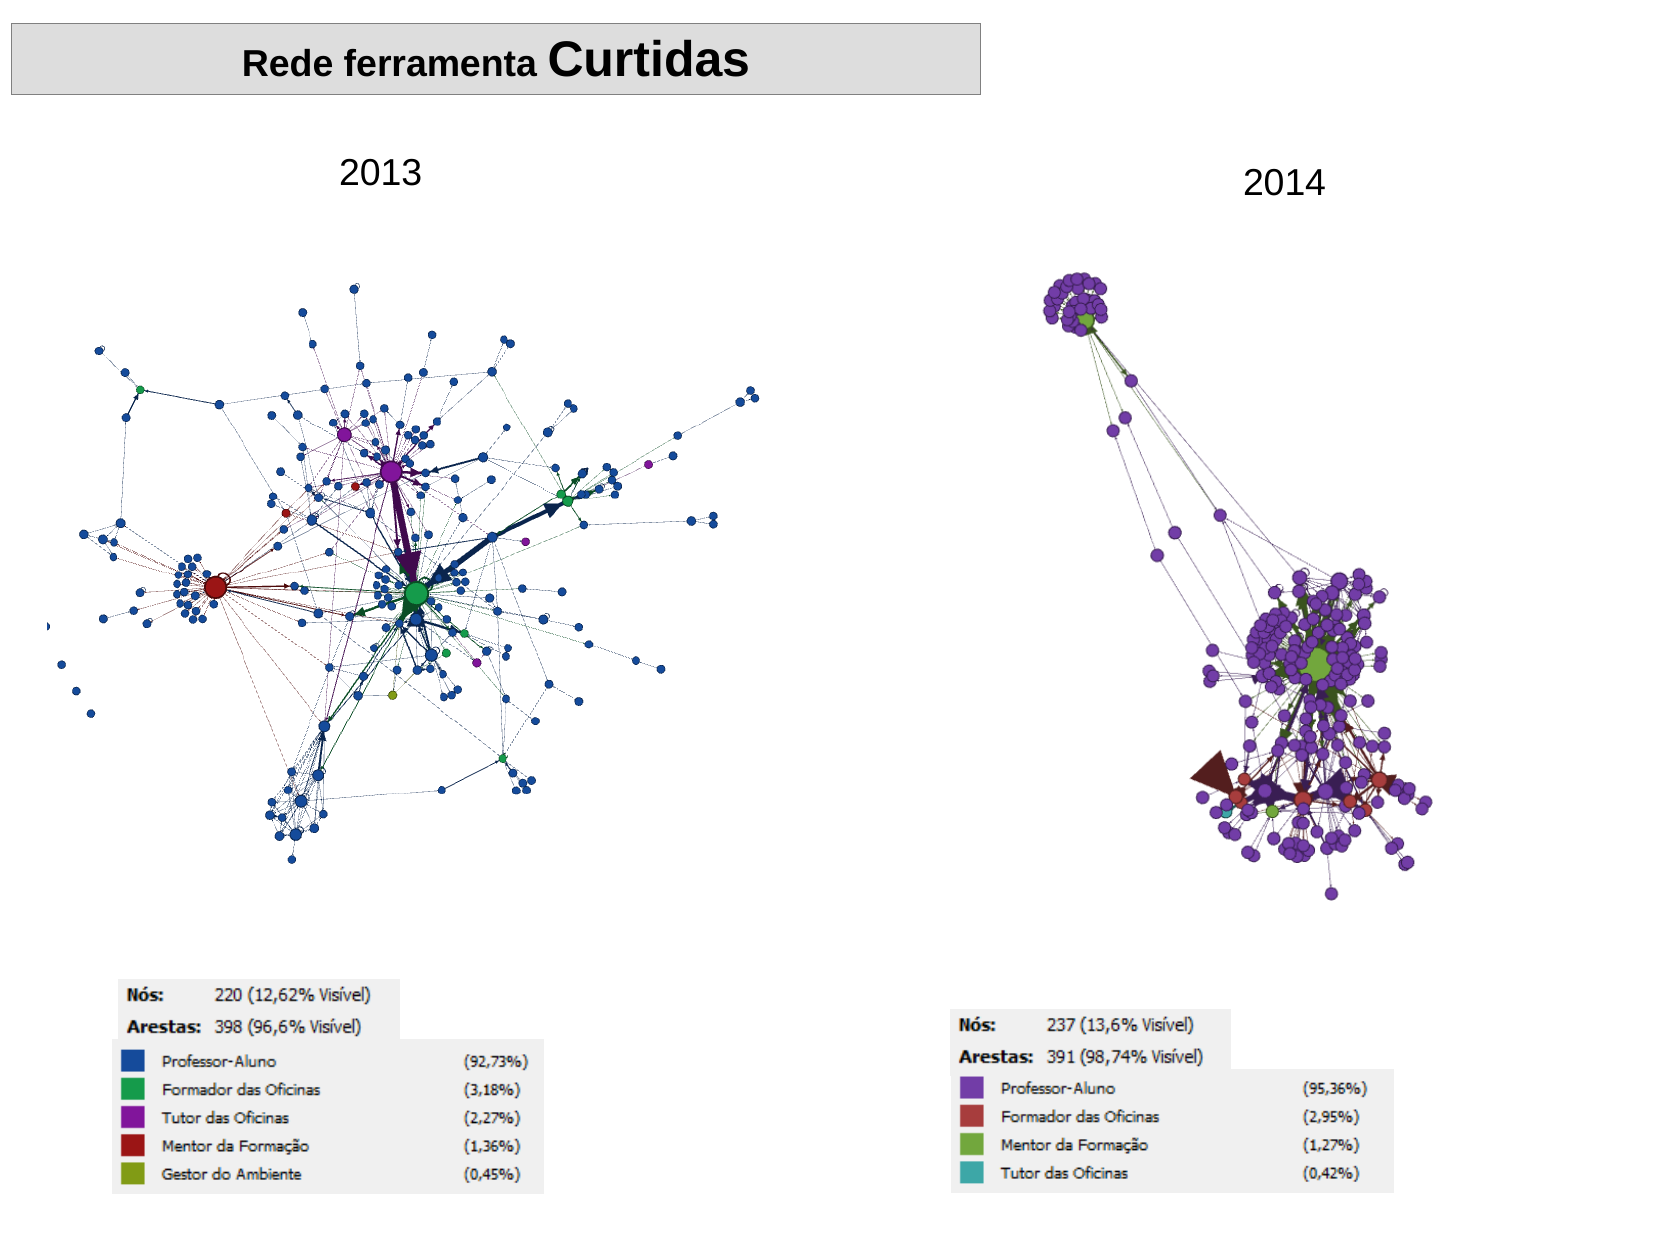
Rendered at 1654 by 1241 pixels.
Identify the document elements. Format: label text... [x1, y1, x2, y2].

text_box 2014 [1228, 153, 1341, 211]
picture [1015, 258, 1442, 910]
picture [112, 979, 544, 1194]
text_box Rede ferramenta Curtidas [11, 23, 981, 95]
picture [47, 278, 768, 867]
picture [950, 1009, 1394, 1193]
text_box 2013 [324, 143, 438, 201]
